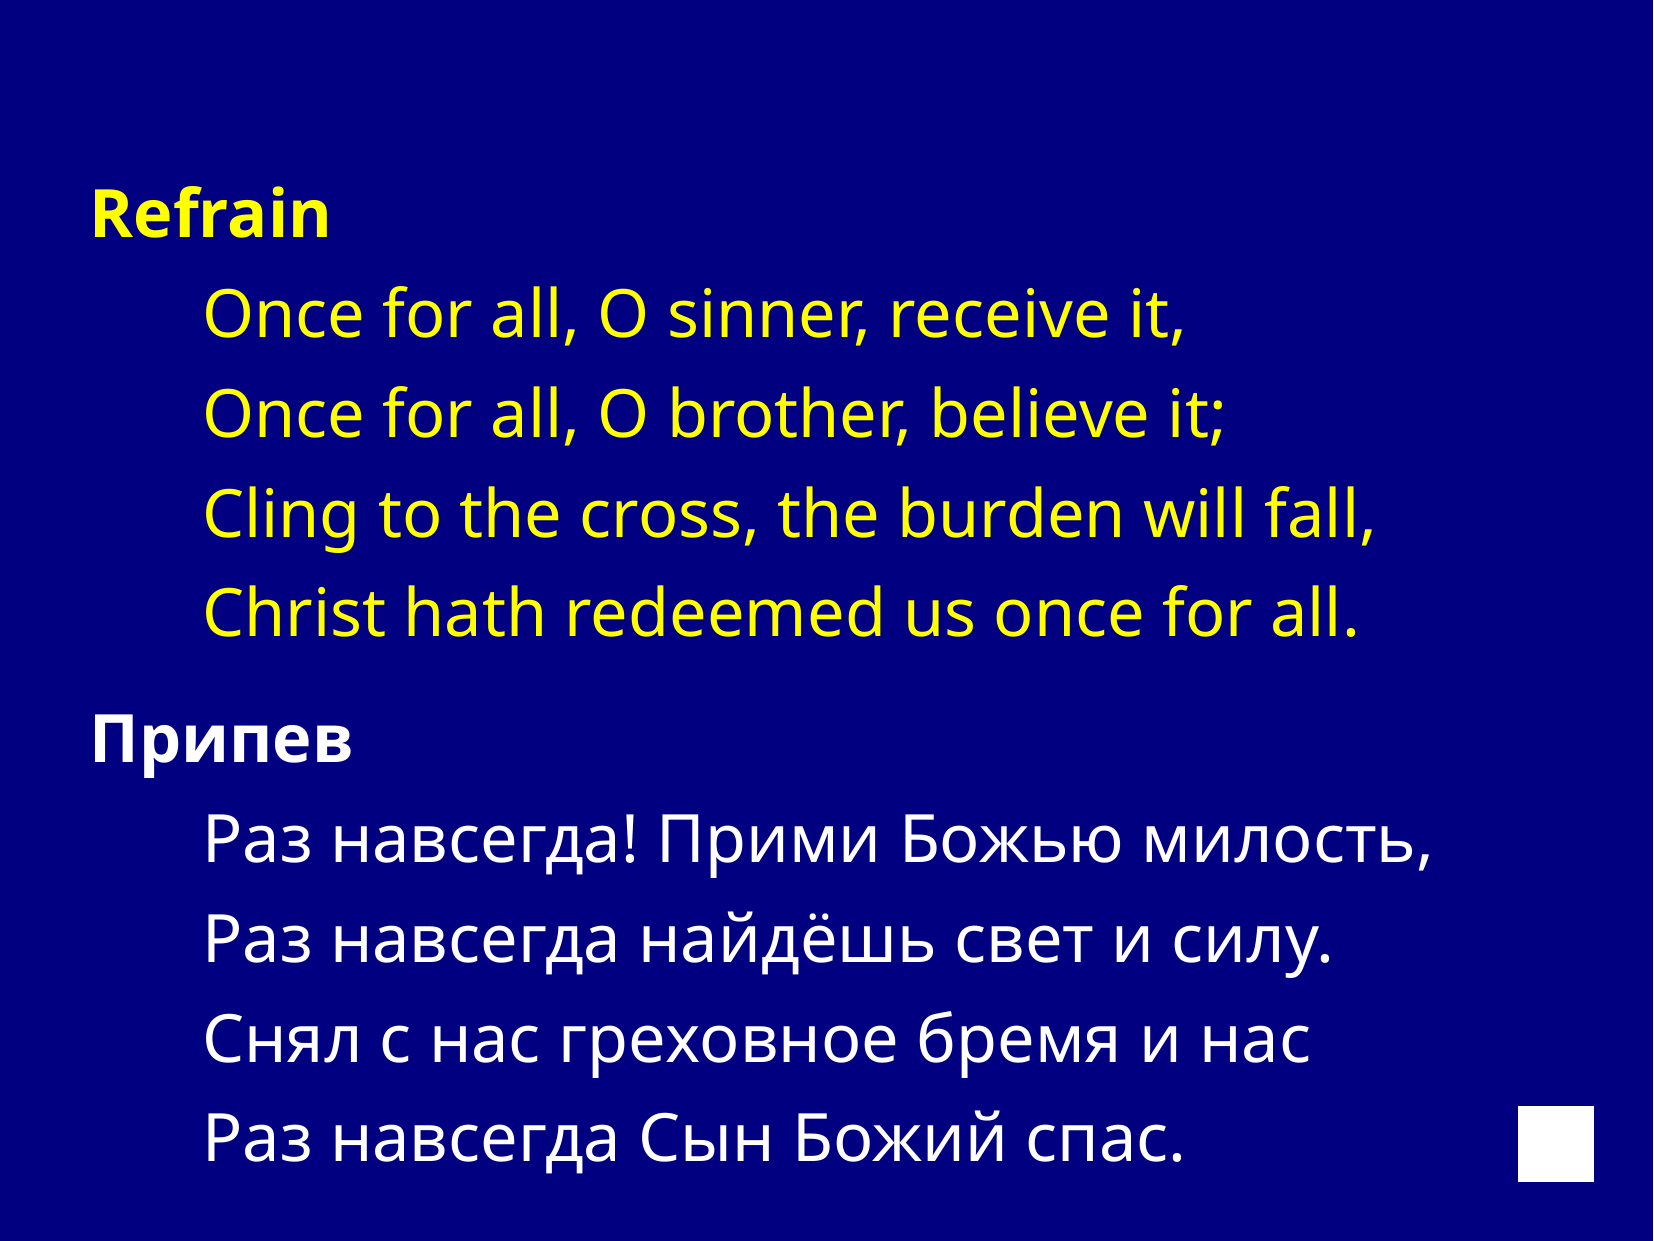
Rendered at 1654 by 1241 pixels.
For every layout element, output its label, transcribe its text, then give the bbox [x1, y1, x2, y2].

text_box Refrain Once for all, O sinner, receive it, Once for all, O brother, believe it; Cling to the cross, the burden will fall, Christ hath redeemed us once for all. [75, 150, 1653, 638]
text_box [1518, 1106, 1594, 1182]
text_box Припев Раз навсегда! Прими Божью милость, Раз навсегда найдёшь свет и силу. Снял с нас греховное бремя и нас Раз навсегда Сын Божий спас. [75, 675, 1576, 1163]
